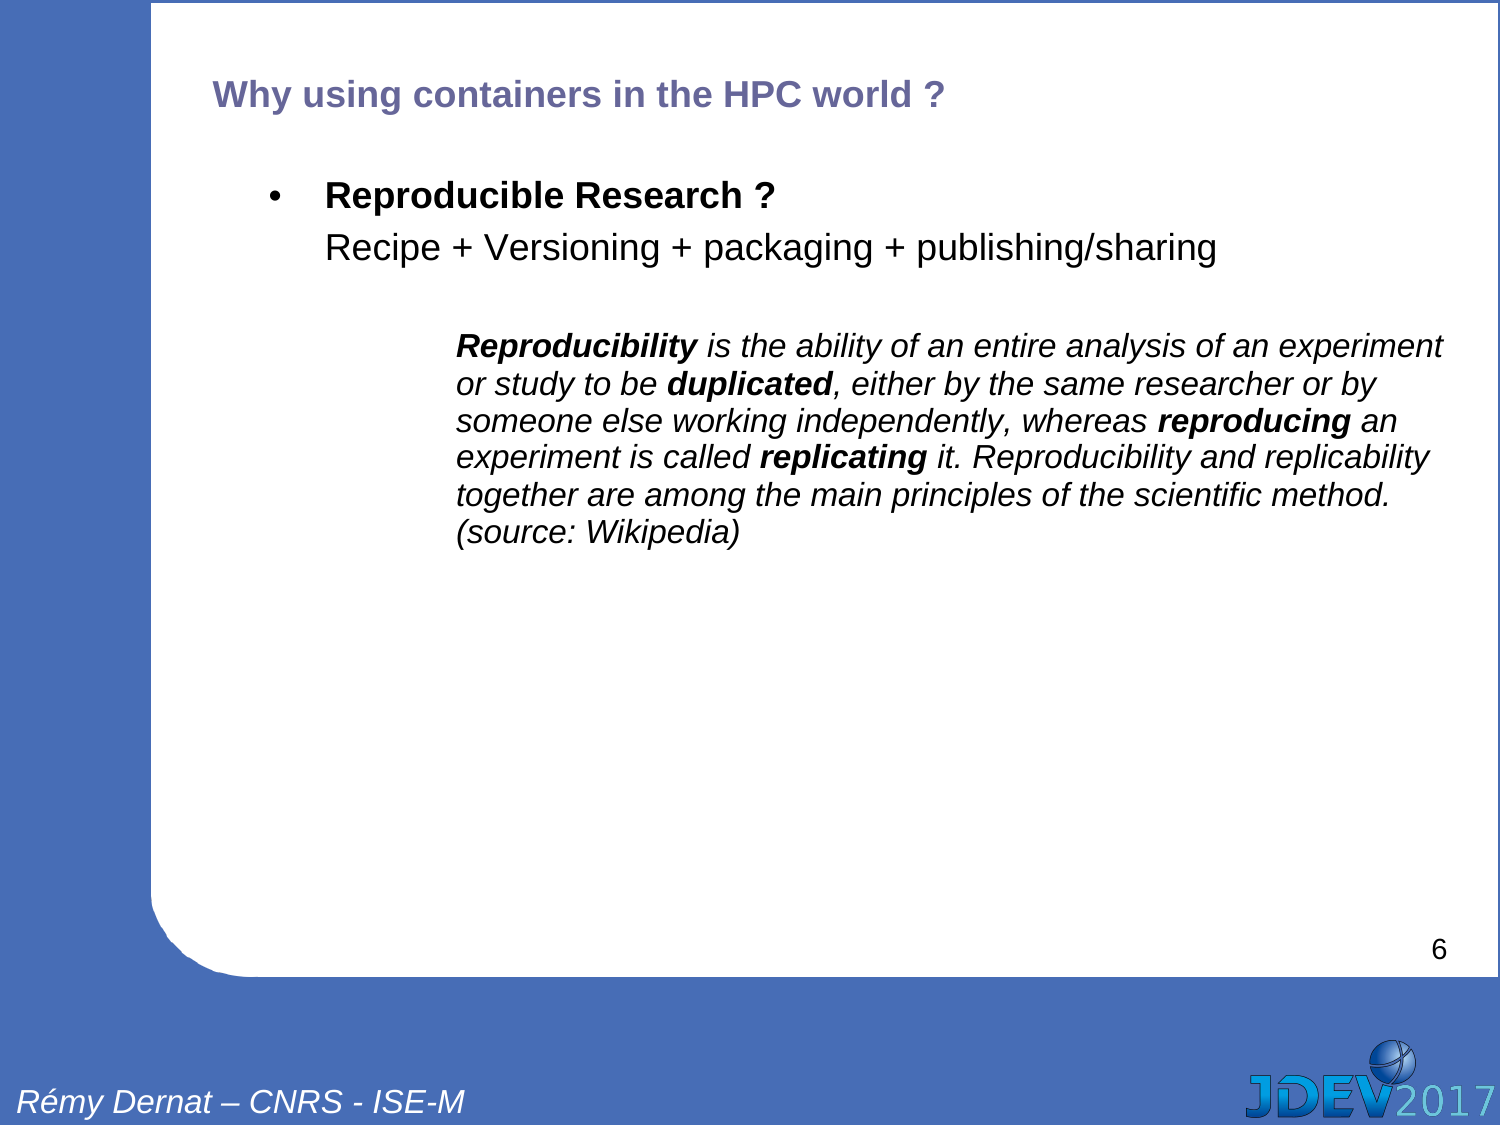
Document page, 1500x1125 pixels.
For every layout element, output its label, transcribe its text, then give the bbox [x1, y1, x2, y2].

picture [0, 0, 1500, 1125]
title Why using containers in the HPC world ? [212, 24, 1447, 164]
text_box Rémy Dernat – CNRS - ISE-M [0, 1075, 488, 1125]
list Reproducible Research ? Recipe + Versioning + packaging + publishing/sharing Reproducibility is the ability of an entire analysis of an experiment or study to be duplicated, either by the same researcher or by someone else working independently, whereas reproducing an experiment is called replicating it. Reproducibility and replicability together are among the main principles of the scientific method. (source: Wikipedia) [212, 174, 1448, 828]
